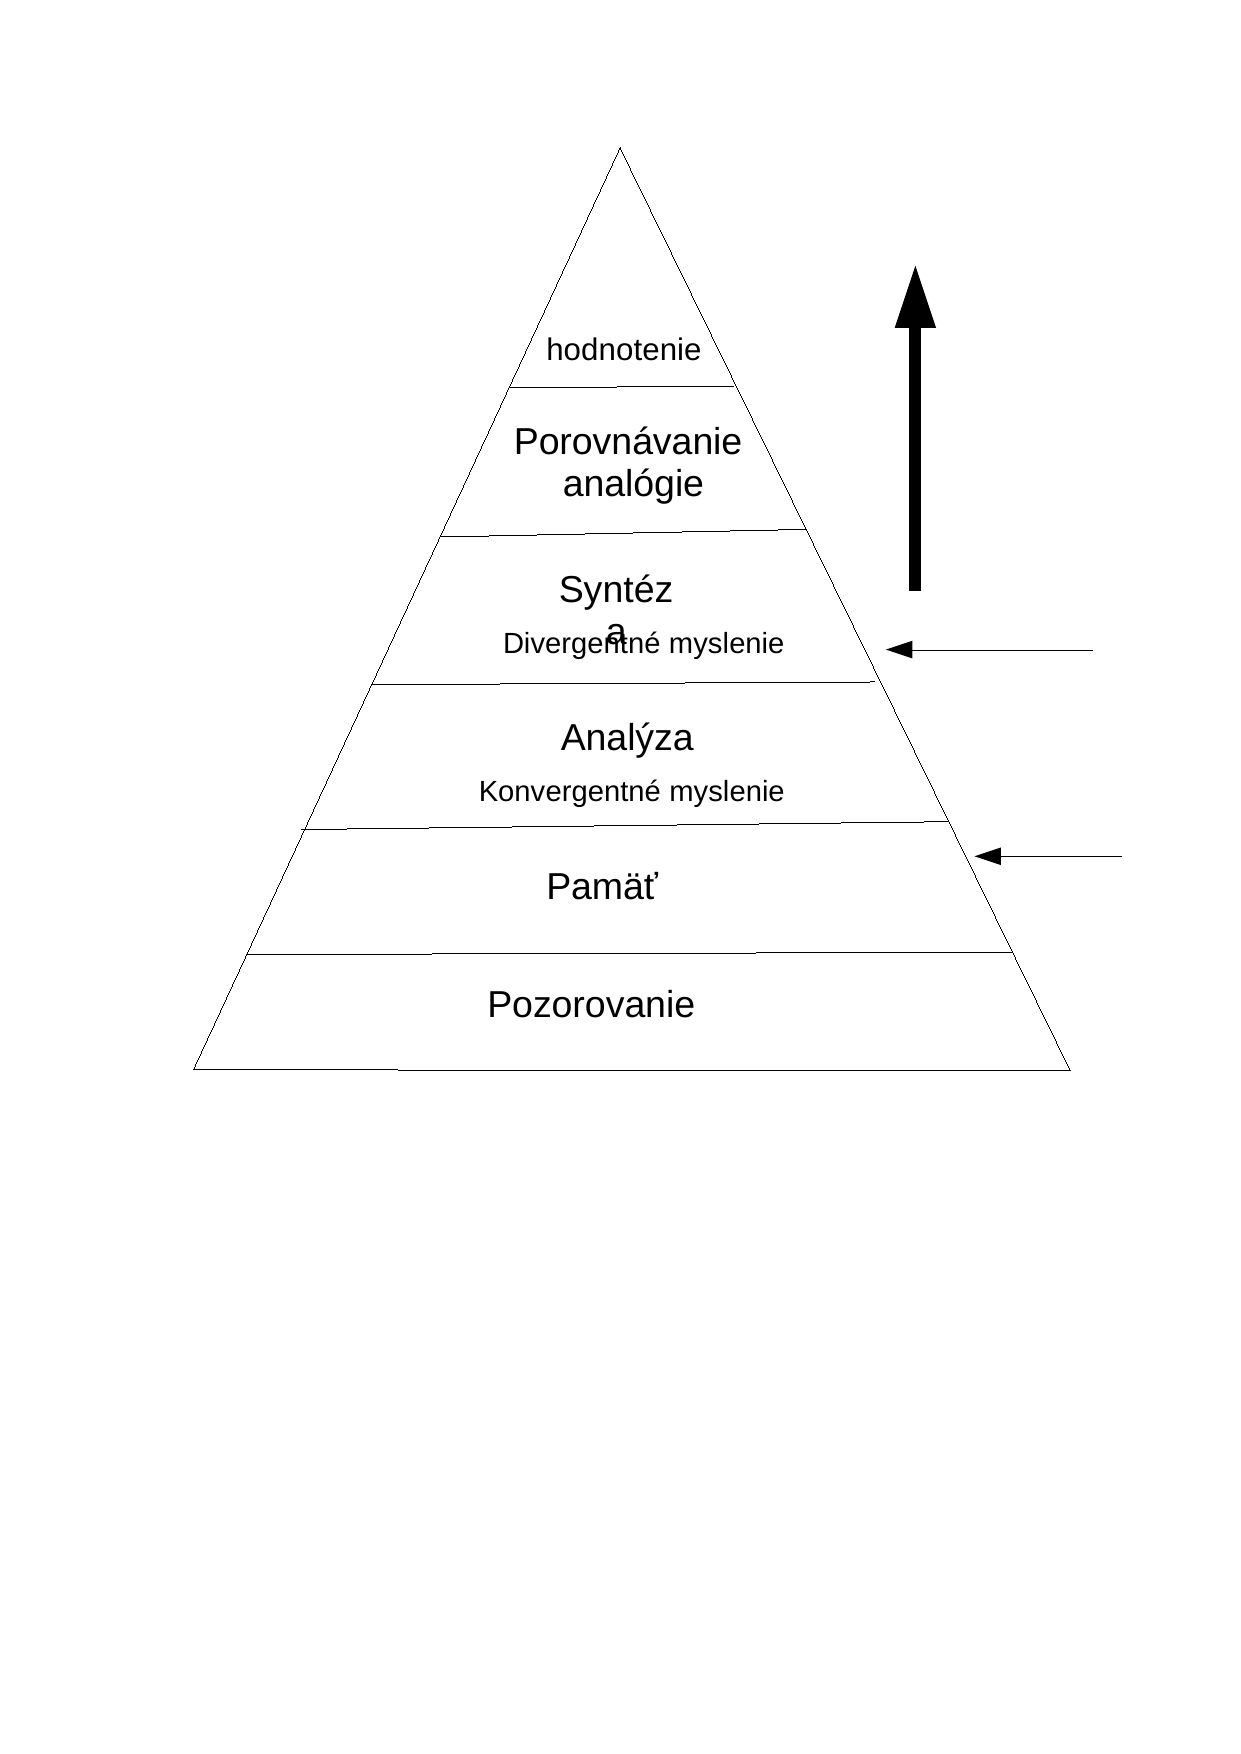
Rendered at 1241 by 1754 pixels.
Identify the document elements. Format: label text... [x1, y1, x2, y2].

text_box Pamäť [531, 858, 673, 916]
text_box Porovnávanie analógie [499, 413, 768, 513]
text_box Analýza [546, 708, 709, 766]
text_box Divergentné myslenie [488, 620, 827, 680]
text_box hodnotenie [531, 324, 717, 375]
text_box Pozorovanie [472, 976, 710, 1034]
text_box Syntéza [544, 561, 709, 618]
text_box Konvergentné myslenie [464, 767, 799, 816]
